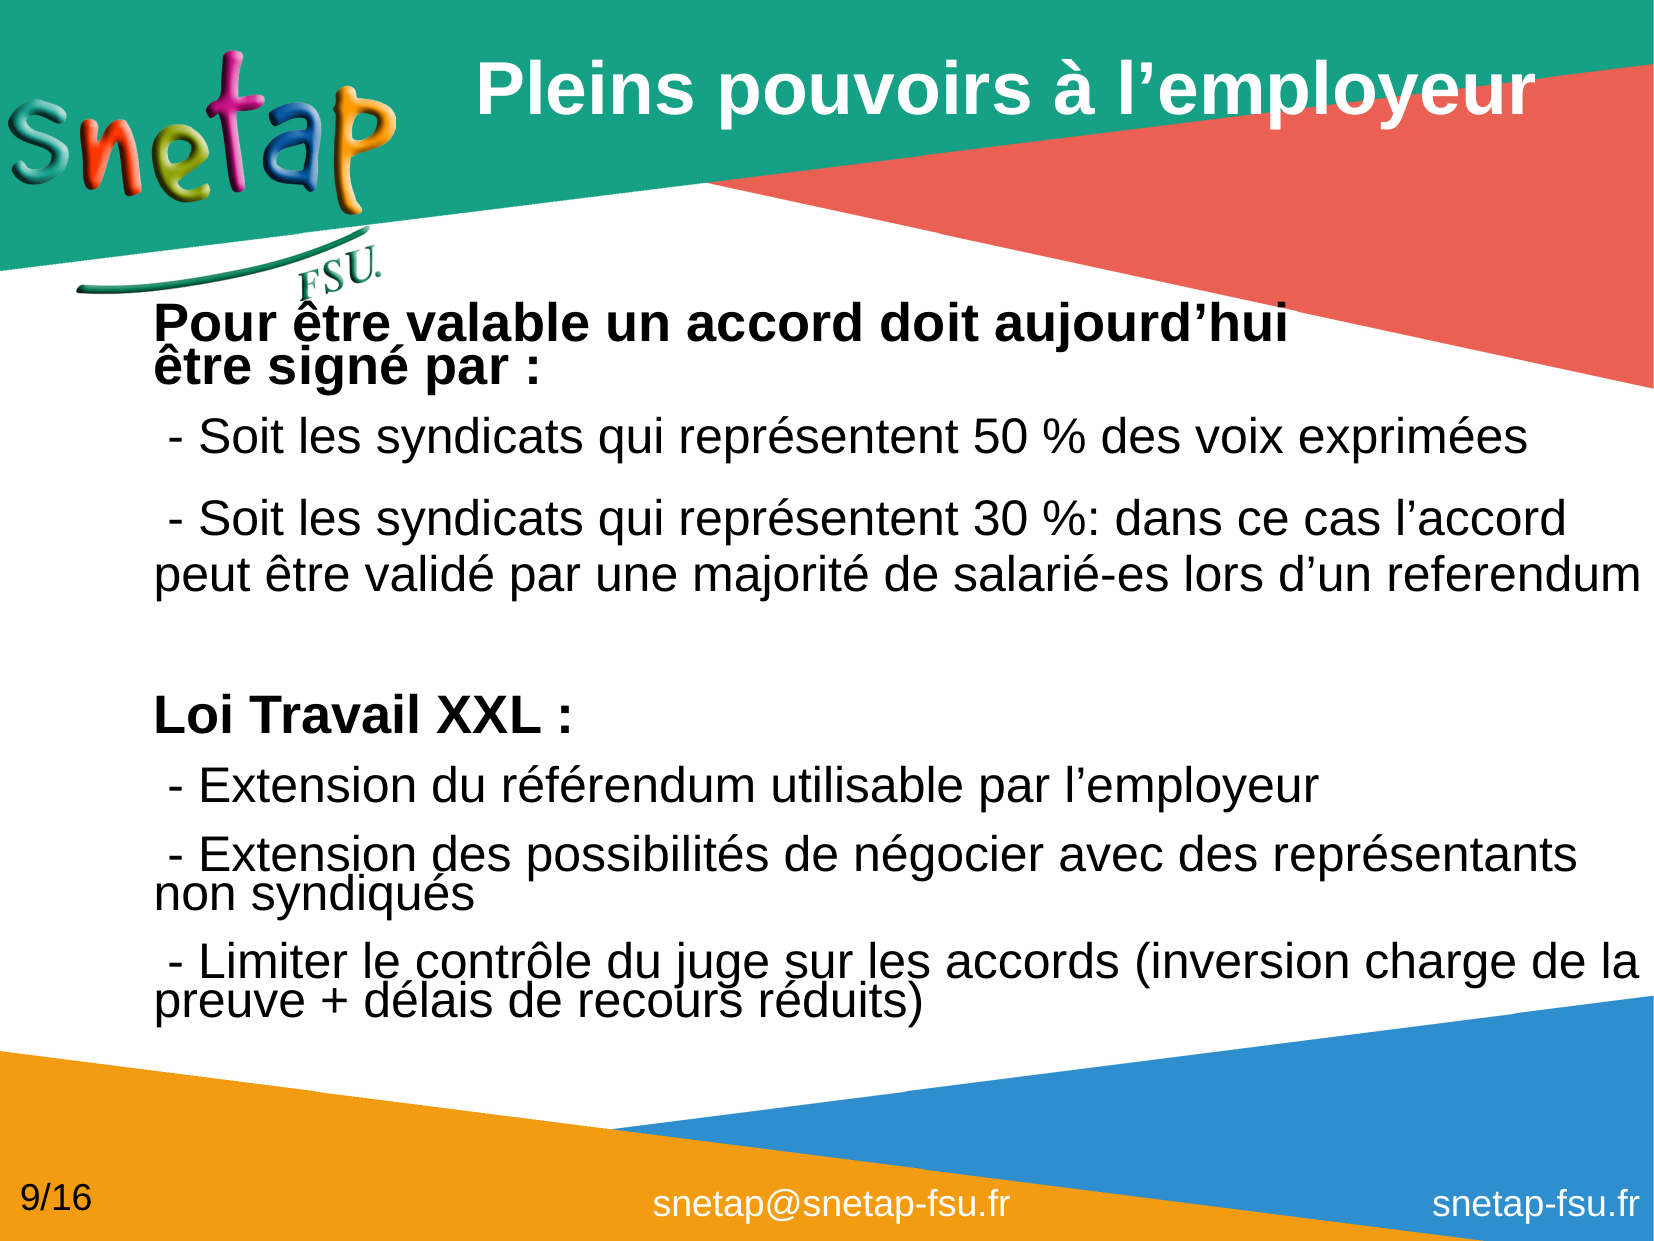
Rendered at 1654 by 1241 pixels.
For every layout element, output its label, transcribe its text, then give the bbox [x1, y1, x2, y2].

picture [77, 1196, 82, 1208]
picture [0, 0, 1654, 1241]
list Pour être valable un accord doit aujourd’hui être signé par : - Soit les syndicats qui représentent 50 % des voix exprimées - Soit les syndicats qui représentent 30 %: dans ce cas l’accord peut être validé par une majorité de salarié-es lors d’un referendum Loi Travail XXL : - Extension du référendum utilisable par l’employeur - Extension des possibilités de négocier avec des représentants non syndiqués - Limiter le contrôle du juge sur les accords (inversion charge de la preuve + délais de recours réduits) [82, 307, 1654, 1223]
picture [76, 1187, 82, 1196]
text_box Pleins pouvoirs à l’employeur [460, 0, 1654, 237]
